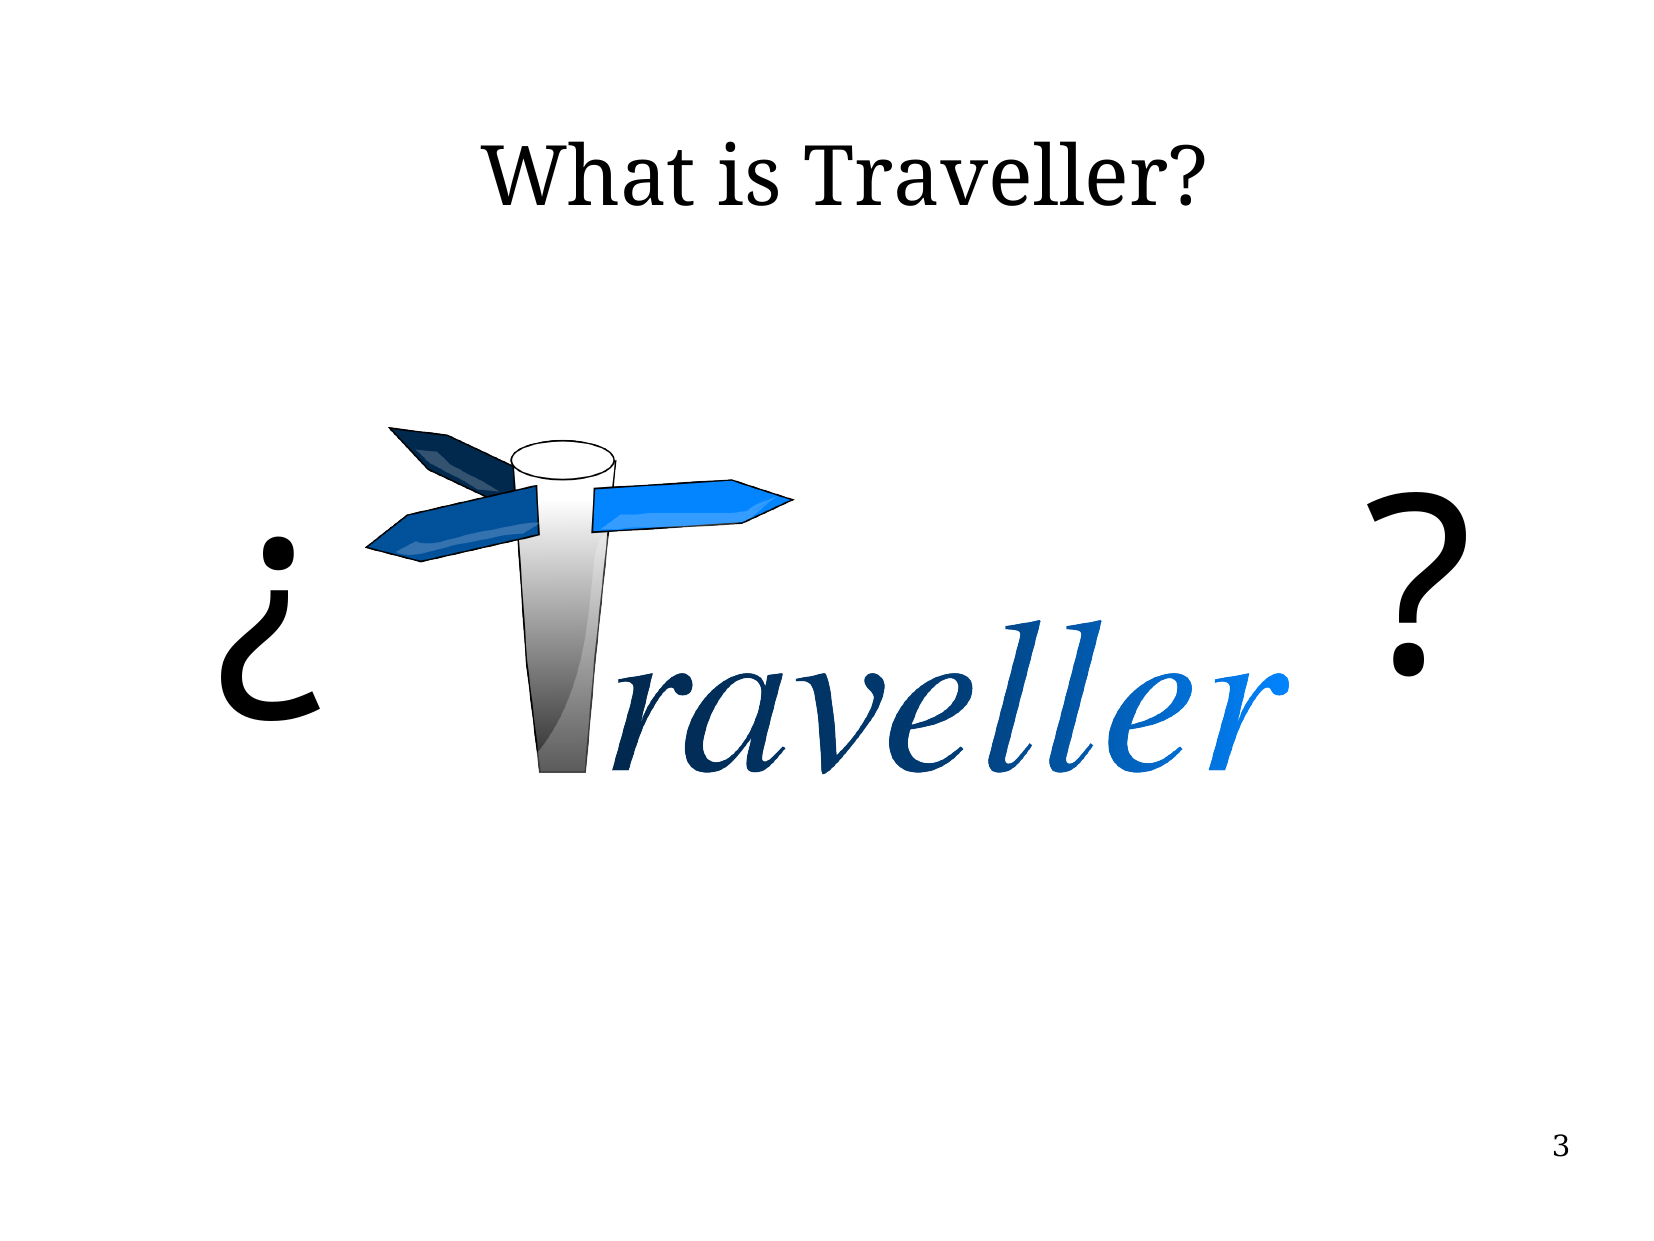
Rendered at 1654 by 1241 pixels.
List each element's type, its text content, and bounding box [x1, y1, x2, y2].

subtitle ¿ ? [82, 297, 1571, 1117]
picture [365, 427, 1289, 784]
title What is Traveller? [82, 18, 1571, 288]
